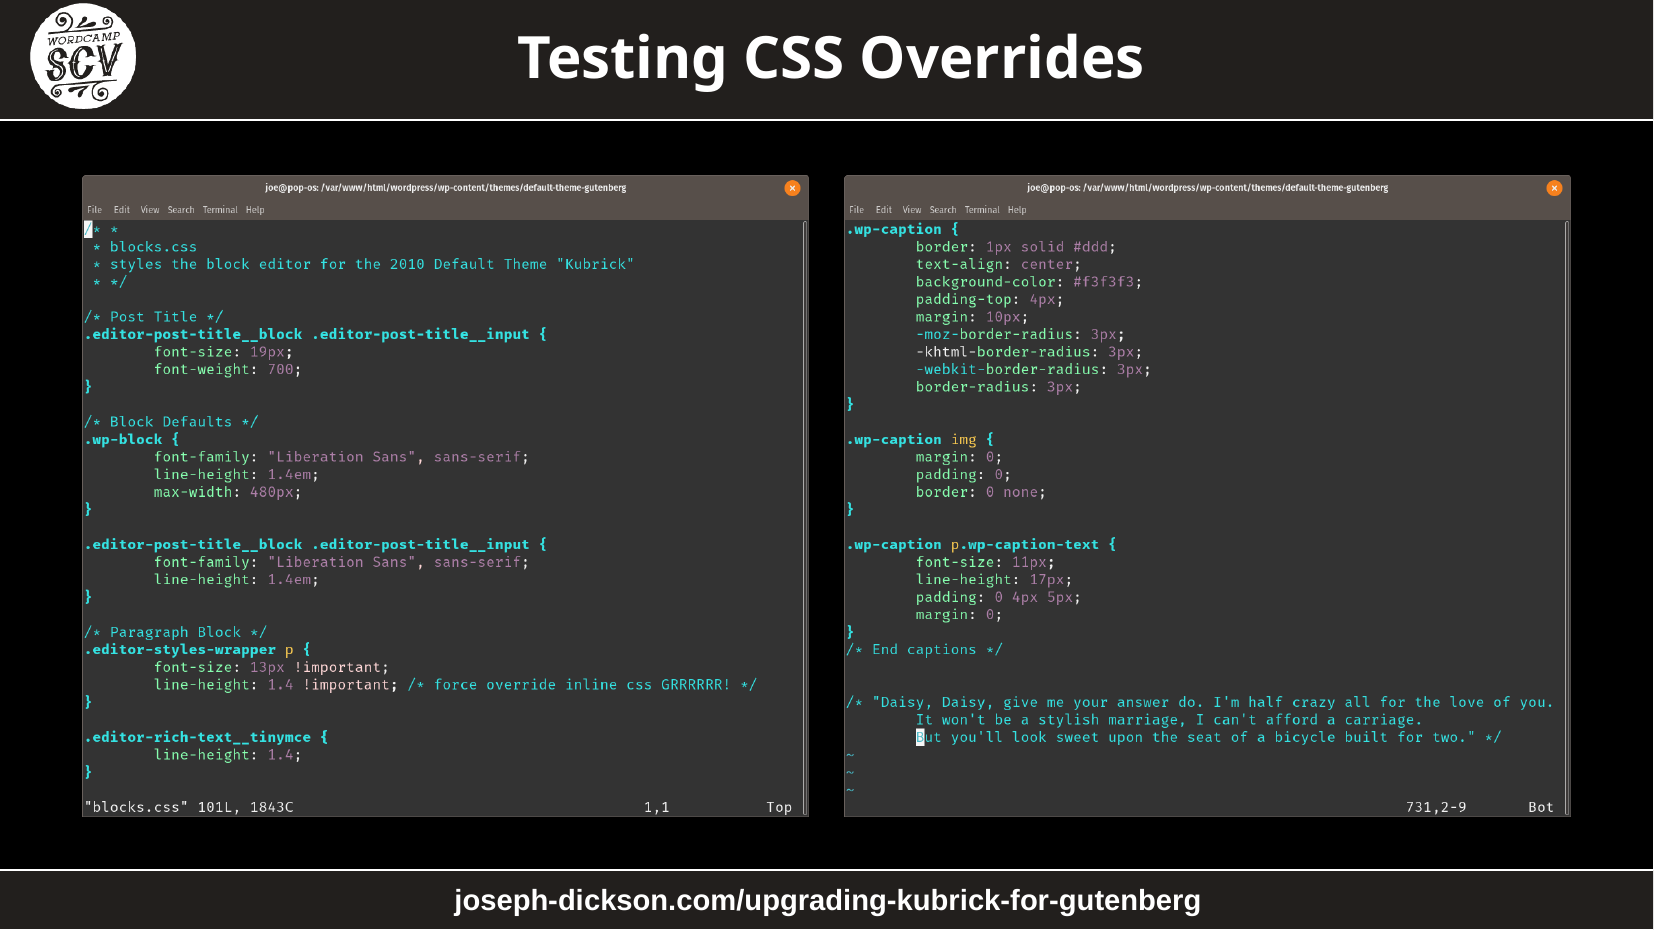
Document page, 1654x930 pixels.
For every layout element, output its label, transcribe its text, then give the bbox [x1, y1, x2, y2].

picture [844, 152, 1571, 840]
picture [82, 152, 809, 840]
title Testing CSS Overrides [87, 0, 1576, 134]
picture [30, 3, 87, 109]
